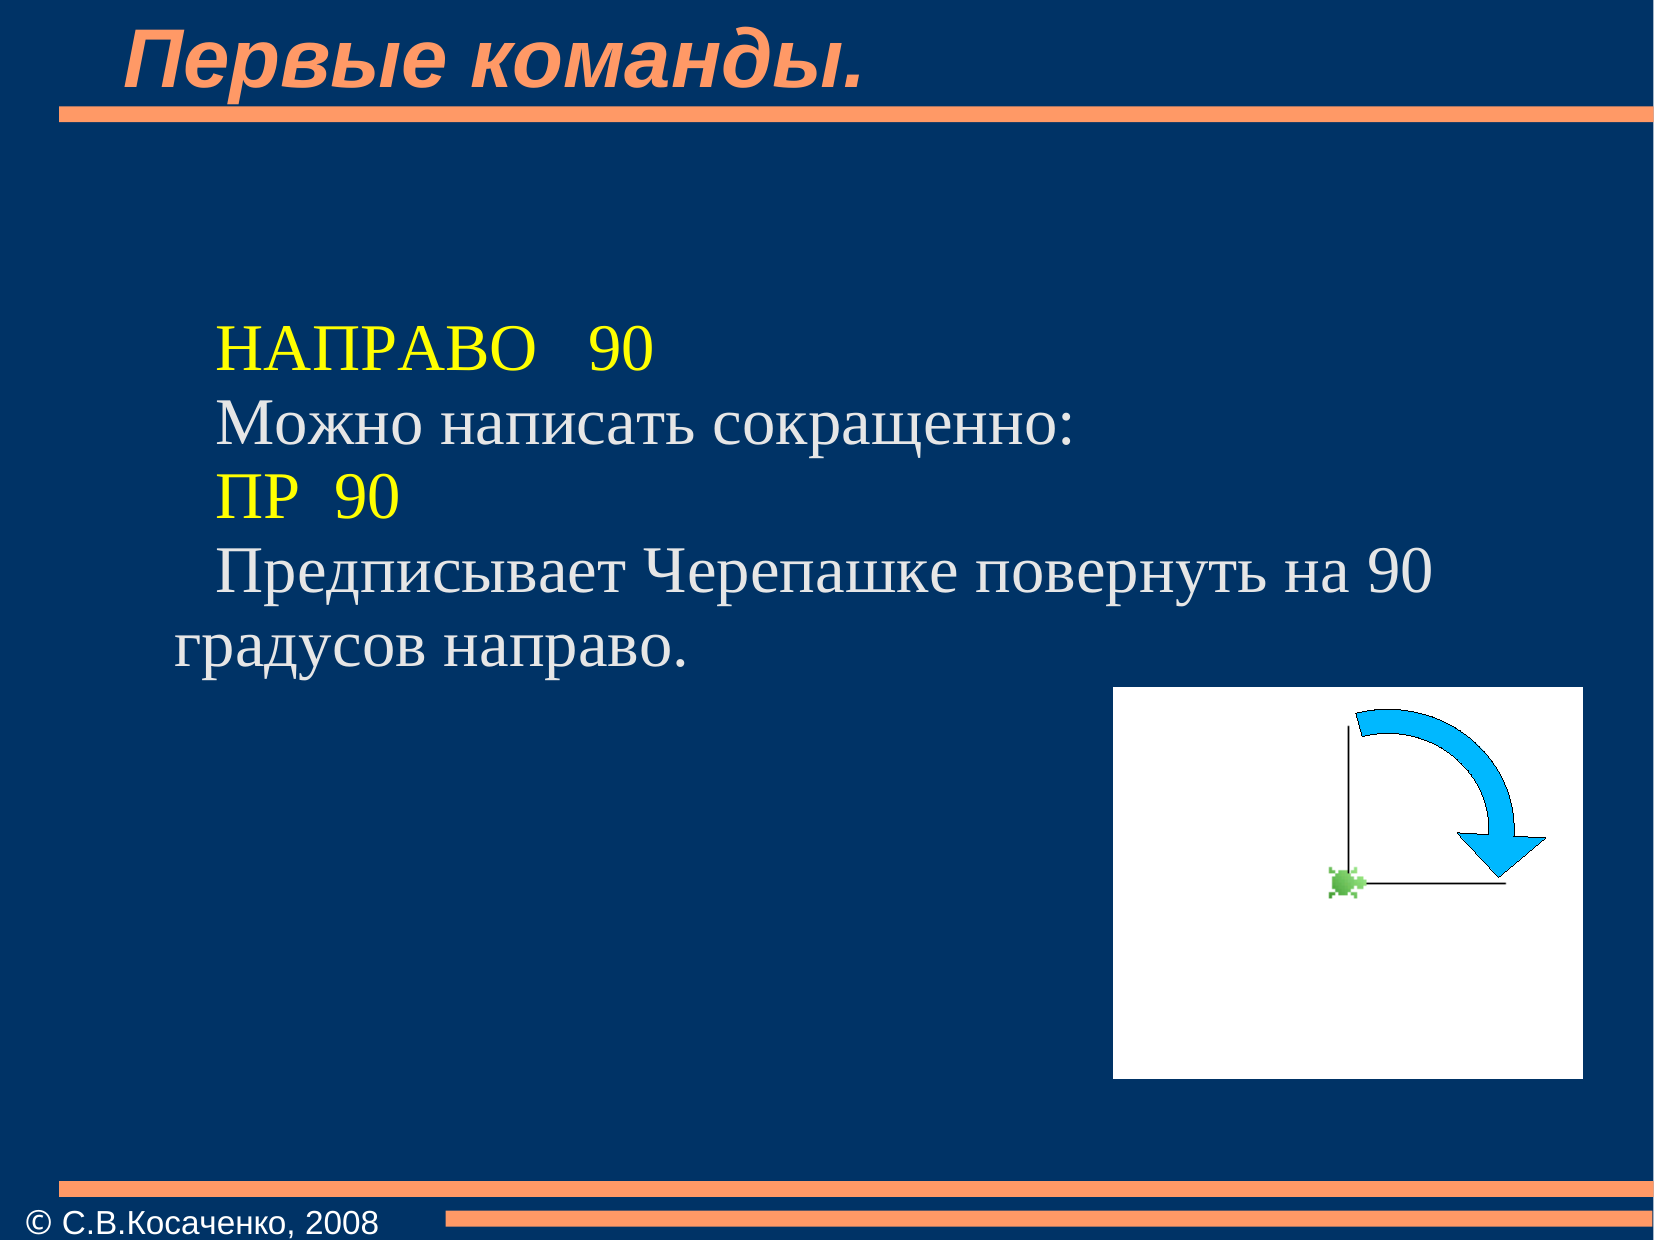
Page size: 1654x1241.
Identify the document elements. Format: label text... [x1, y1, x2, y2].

text_box [1355, 709, 1546, 878]
title Первые команды. [123, 0, 1536, 119]
picture [1113, 687, 1583, 1079]
list НАПРАВО 90 Можно написать сокращенно: ПР 90 Предписывает Черепашке повернуть на 90 градусов направо. [174, 311, 1565, 1093]
